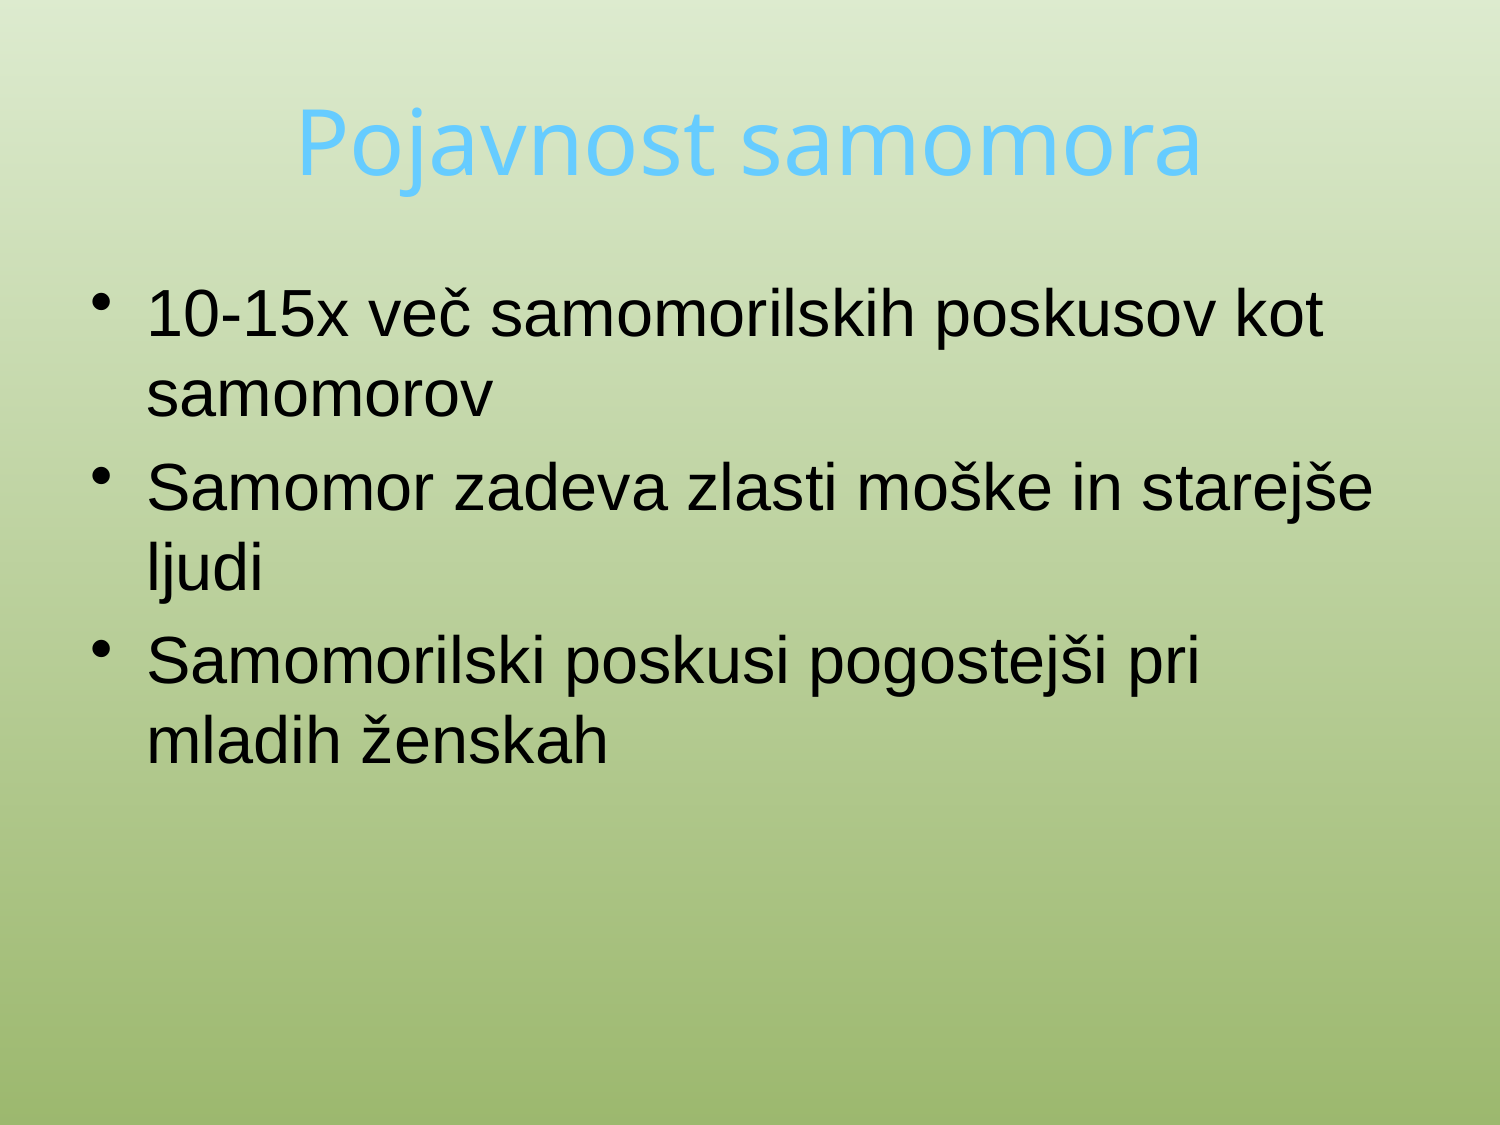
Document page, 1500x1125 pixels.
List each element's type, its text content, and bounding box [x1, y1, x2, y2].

title Pojavnost samomora [75, 45, 1425, 233]
list 10-15x več samomorilskih poskusov kot samomorov Samomor zadeva zlasti moške in starejše ljudi Samomorilski poskusi pogostejši pri mladih ženskah [75, 262, 1425, 1005]
